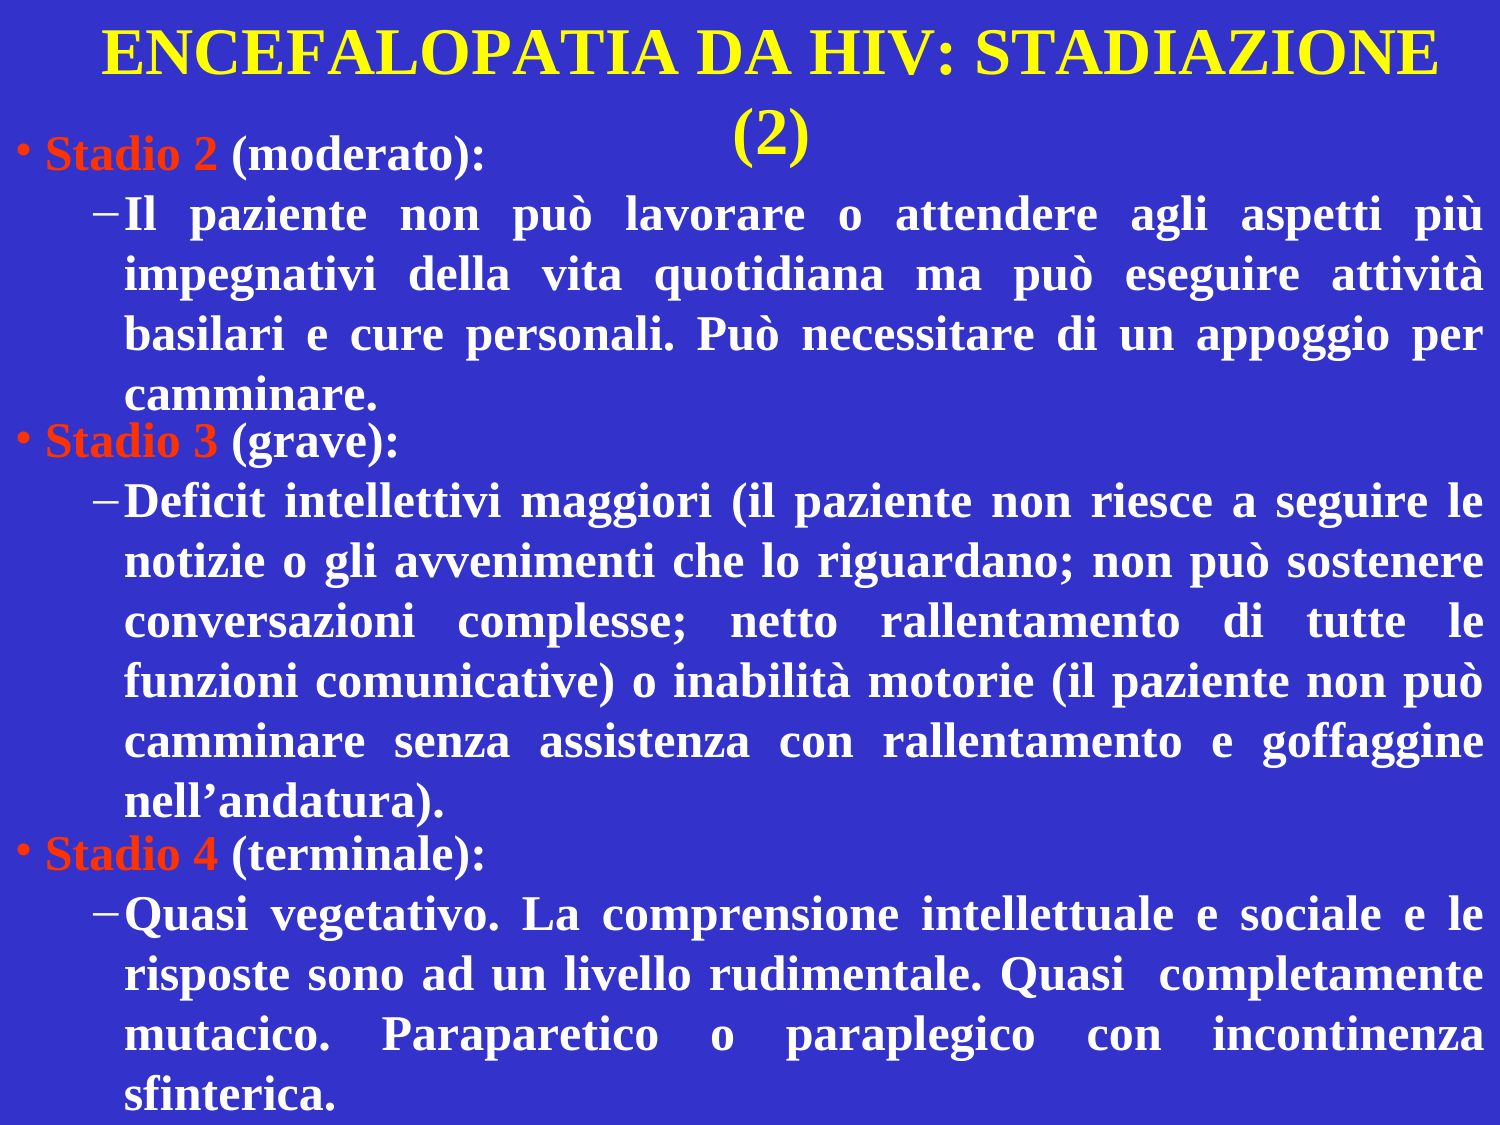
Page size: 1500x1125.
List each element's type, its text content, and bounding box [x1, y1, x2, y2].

text_box ENCEFALOPATIA DA HIV: STADIAZIONE (2) [86, 0, 1458, 112]
text_box Stadio 4 (terminale): Quasi vegetativo. La comprensione intellettuale e sociale e le risposte sono ad un livello rudimentale. Quasi completamente mutacico. Paraparetico o paraplegico con incontinenza sfinterica. [0, 812, 1500, 1125]
text_box Stadio 2 (moderato): Il paziente non può lavorare o attendere agli aspetti più impegnativi della vita quotidiana ma può eseguire attività basilari e cure personali. Può necessitare di un appoggio per camminare. [0, 112, 1500, 399]
text_box Stadio 3 (grave): Deficit intellettivi maggiori (il paziente non riesce a seguire le notizie o gli avvenimenti che lo riguardano; non può sostenere conversazioni complesse; netto rallentamento di tutte le funzioni comunicative) o inabilità motorie (il paziente non può camminare senza assistenza con rallentamento e goffaggine nell’andatura). [0, 399, 1500, 812]
